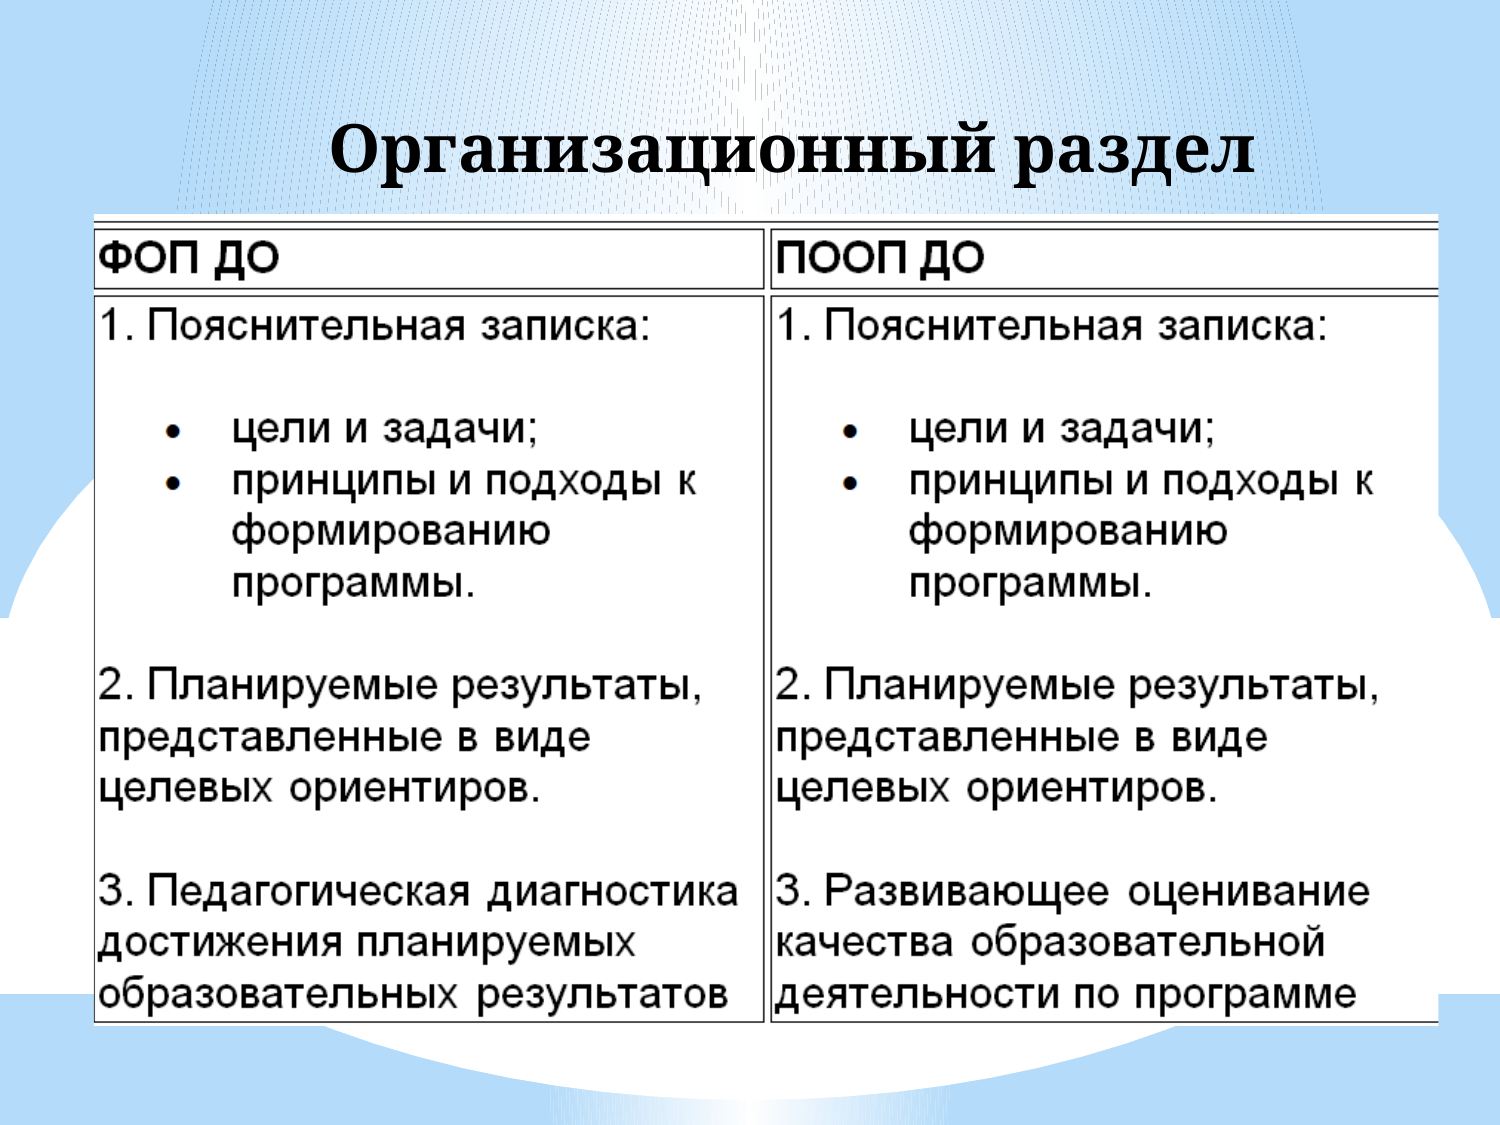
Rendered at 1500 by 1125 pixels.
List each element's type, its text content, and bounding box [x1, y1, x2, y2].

text_box Организационный раздел [313, 98, 1271, 194]
picture [93, 214, 1439, 1028]
